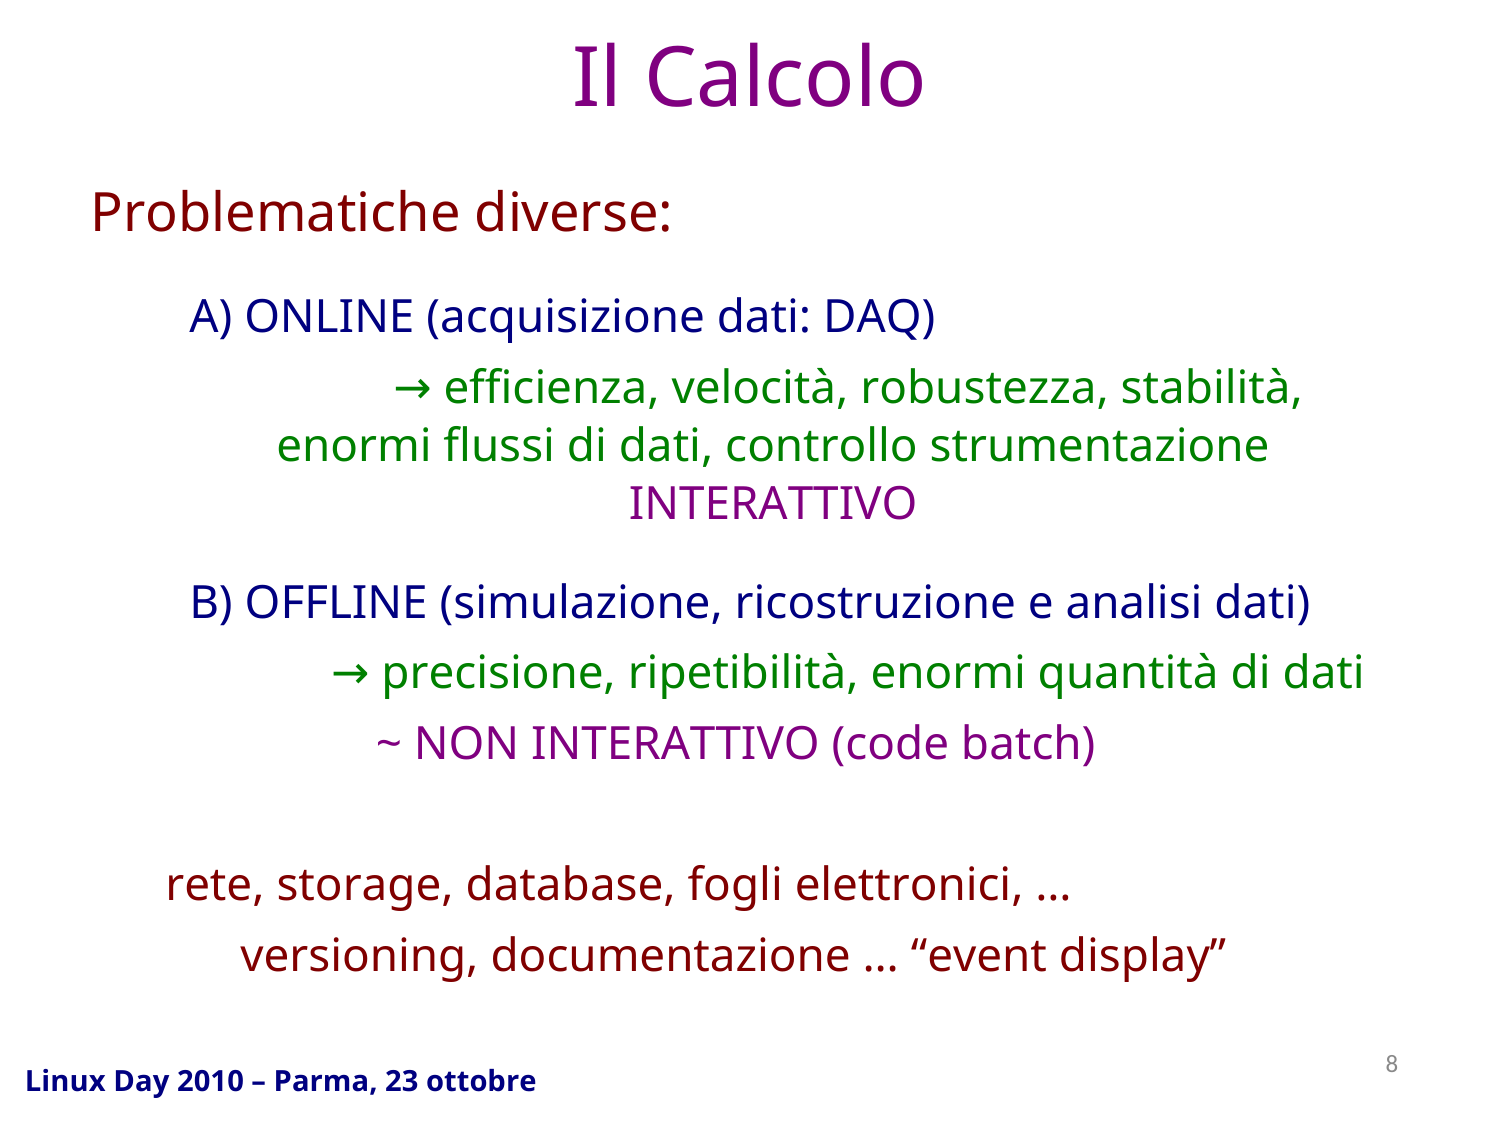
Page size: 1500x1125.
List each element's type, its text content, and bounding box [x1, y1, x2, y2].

subtitle Problematiche diverse: A) ONLINE (acquisizione dati: DAQ)‏ → efficienza, velocità, robustezza, stabilità, enormi flussi di dati, controllo strumentazione INTERATTIVO B) OFFLINE (simulazione, ricostruzione e analisi dati)‏ → precisione, ripetibilità, enormi quantità di dati ~ NON INTERATTIVO (code batch) rete, storage, database, fogli elettronici, … versioning, documentazione … “event display” [90, 137, 1382, 1022]
text_box Il Calcolo [41, 0, 1459, 132]
